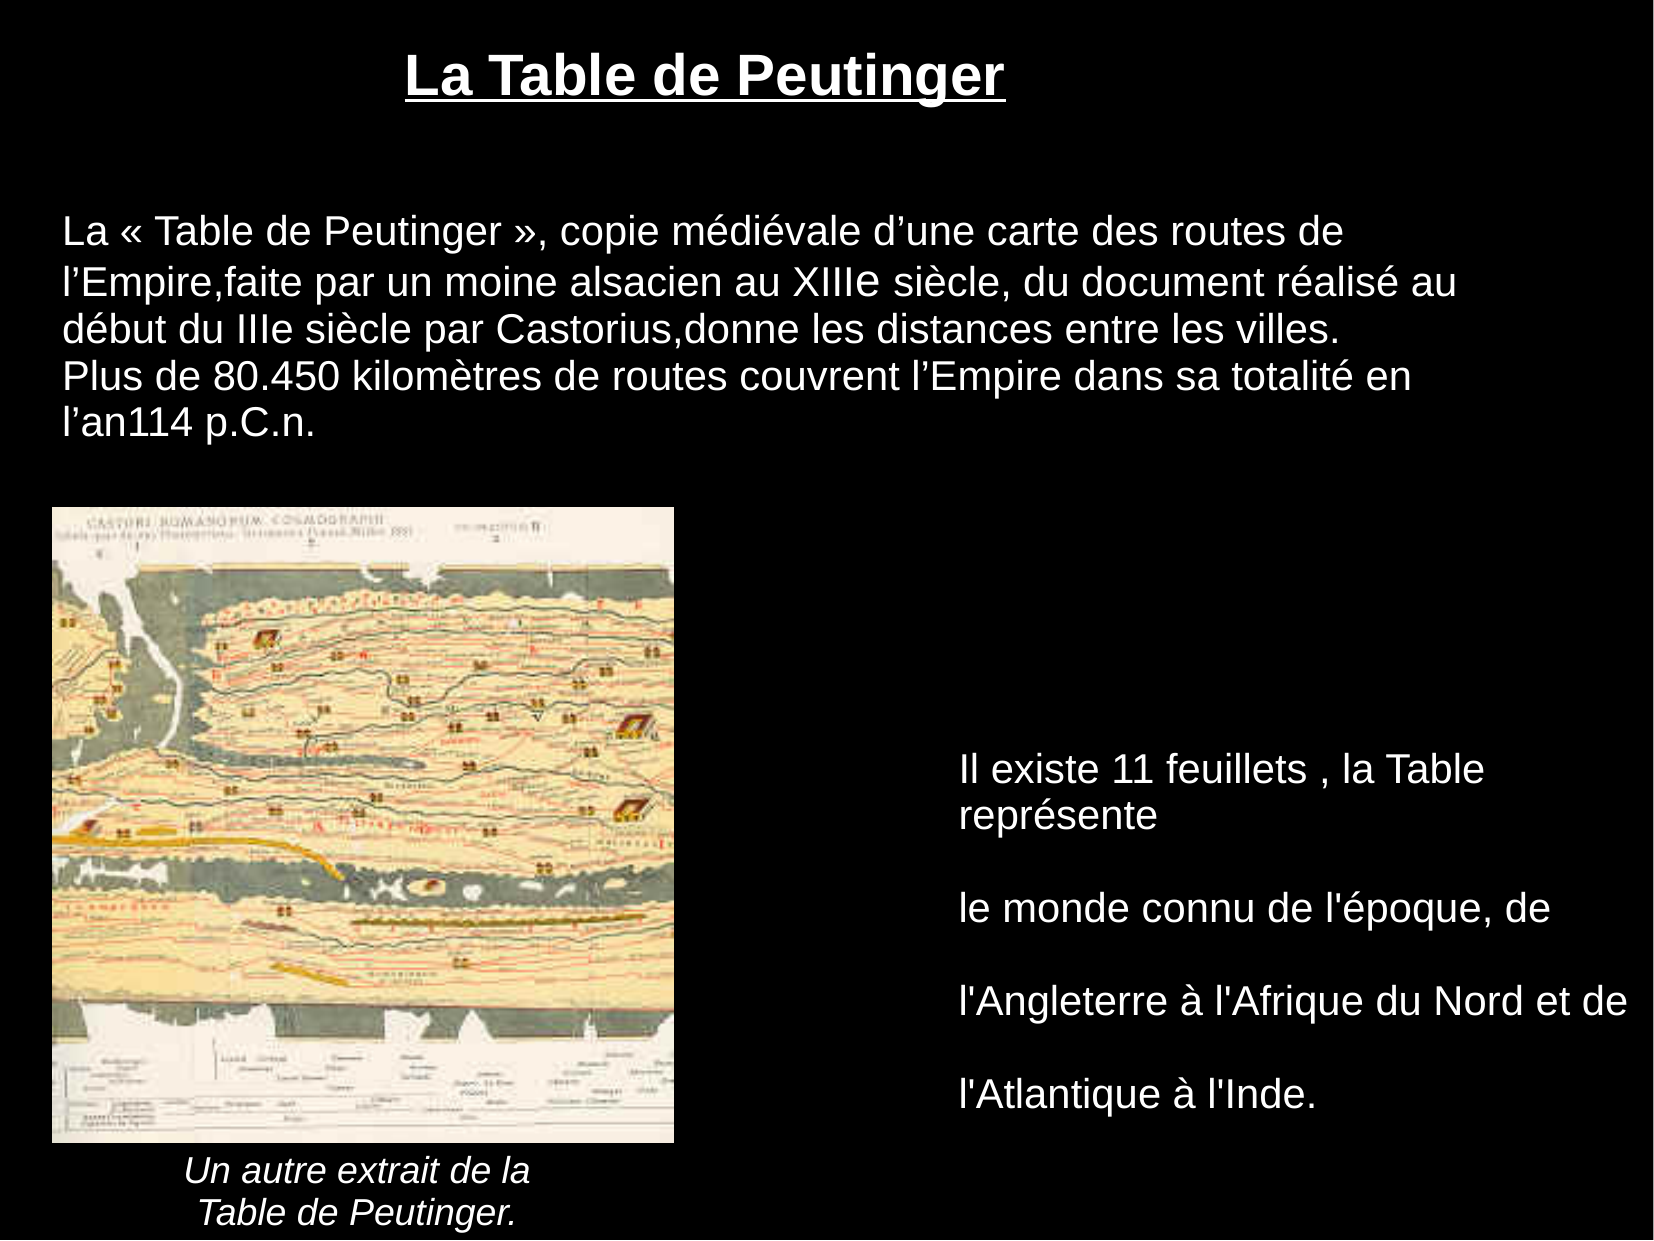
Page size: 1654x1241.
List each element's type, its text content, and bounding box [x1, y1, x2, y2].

picture [52, 507, 674, 1143]
text_box Il existe 11 feuillets , la Table représente le monde connu de l'époque, de l'Angleterre à l'Afrique du Nord et de l'Atlantique à l'Inde. [943, 738, 1654, 1170]
text_box Un autre extrait de la Table de Peutinger. [165, 1142, 549, 1241]
text_box La Table de Peutinger [389, 35, 1158, 117]
text_box La « Table de Peutinger », copie médiévale d’une carte des routes de l’Empire,faite par un moine alsacien au XIIIe siècle, du document réalisé au début du IIIe siècle par Castorius,donne les distances entre les villes. Plus de 80.450 kilomètres de routes couvrent l’Empire dans sa totalité en l’an114 p.C.n. [47, 200, 1501, 457]
